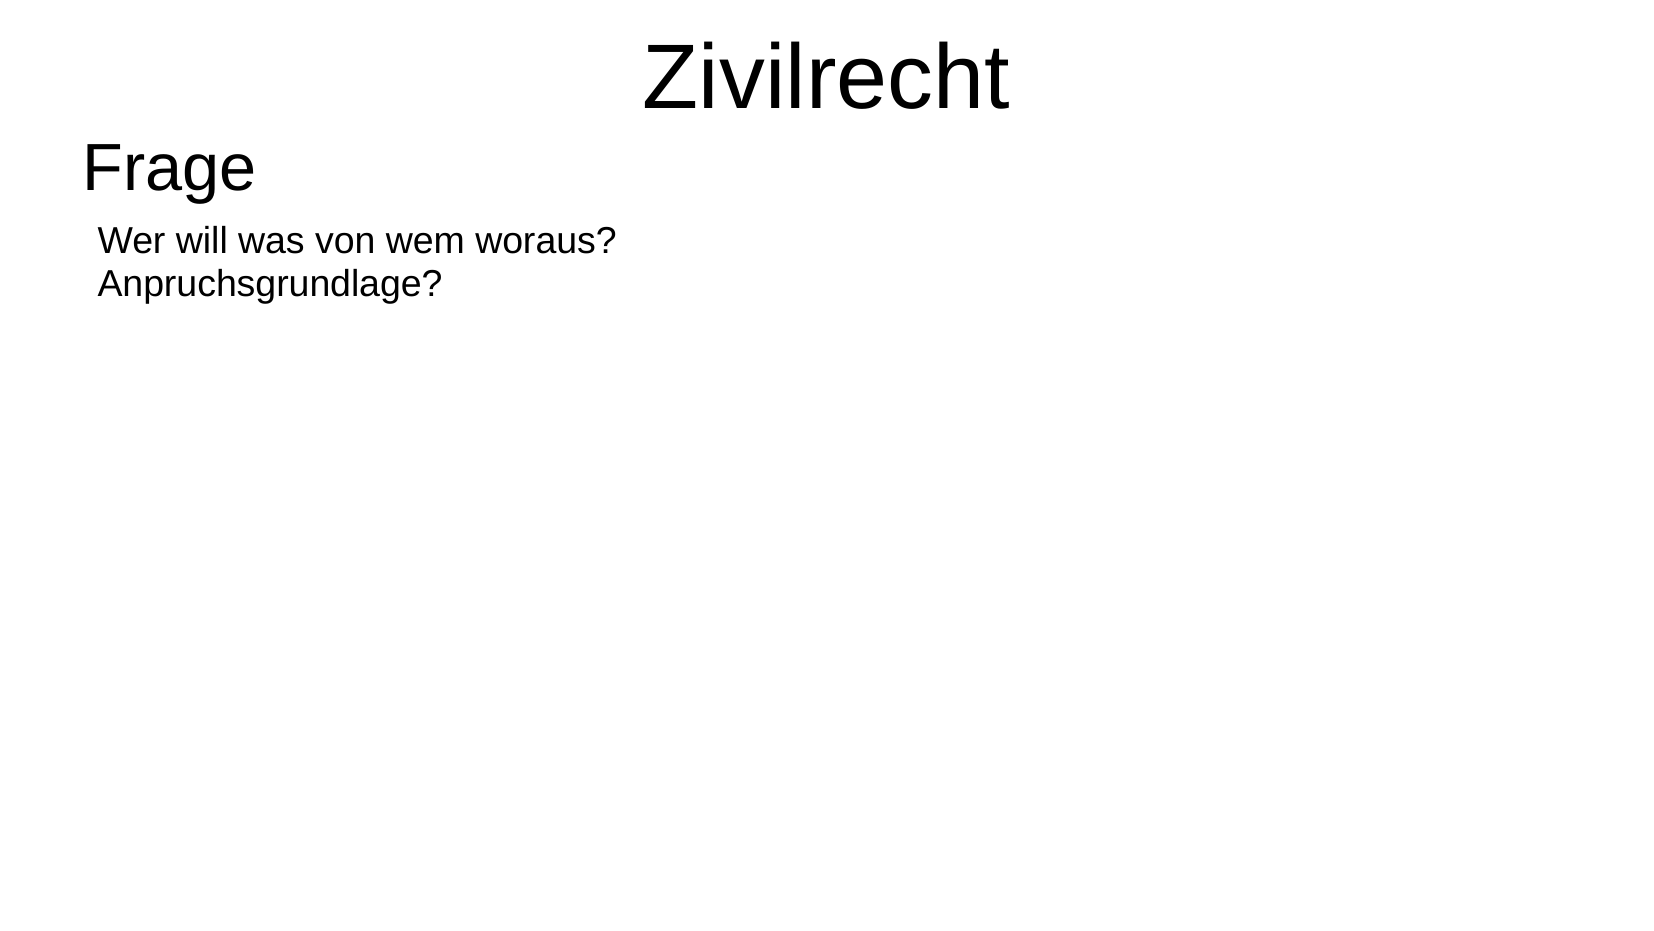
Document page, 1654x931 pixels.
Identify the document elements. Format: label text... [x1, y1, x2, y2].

title Zivilrecht [82, 23, 1571, 129]
list Frage [82, 129, 1571, 212]
text_box Wer will was von wem woraus? Anpruchsgrundlage? [82, 212, 1571, 839]
